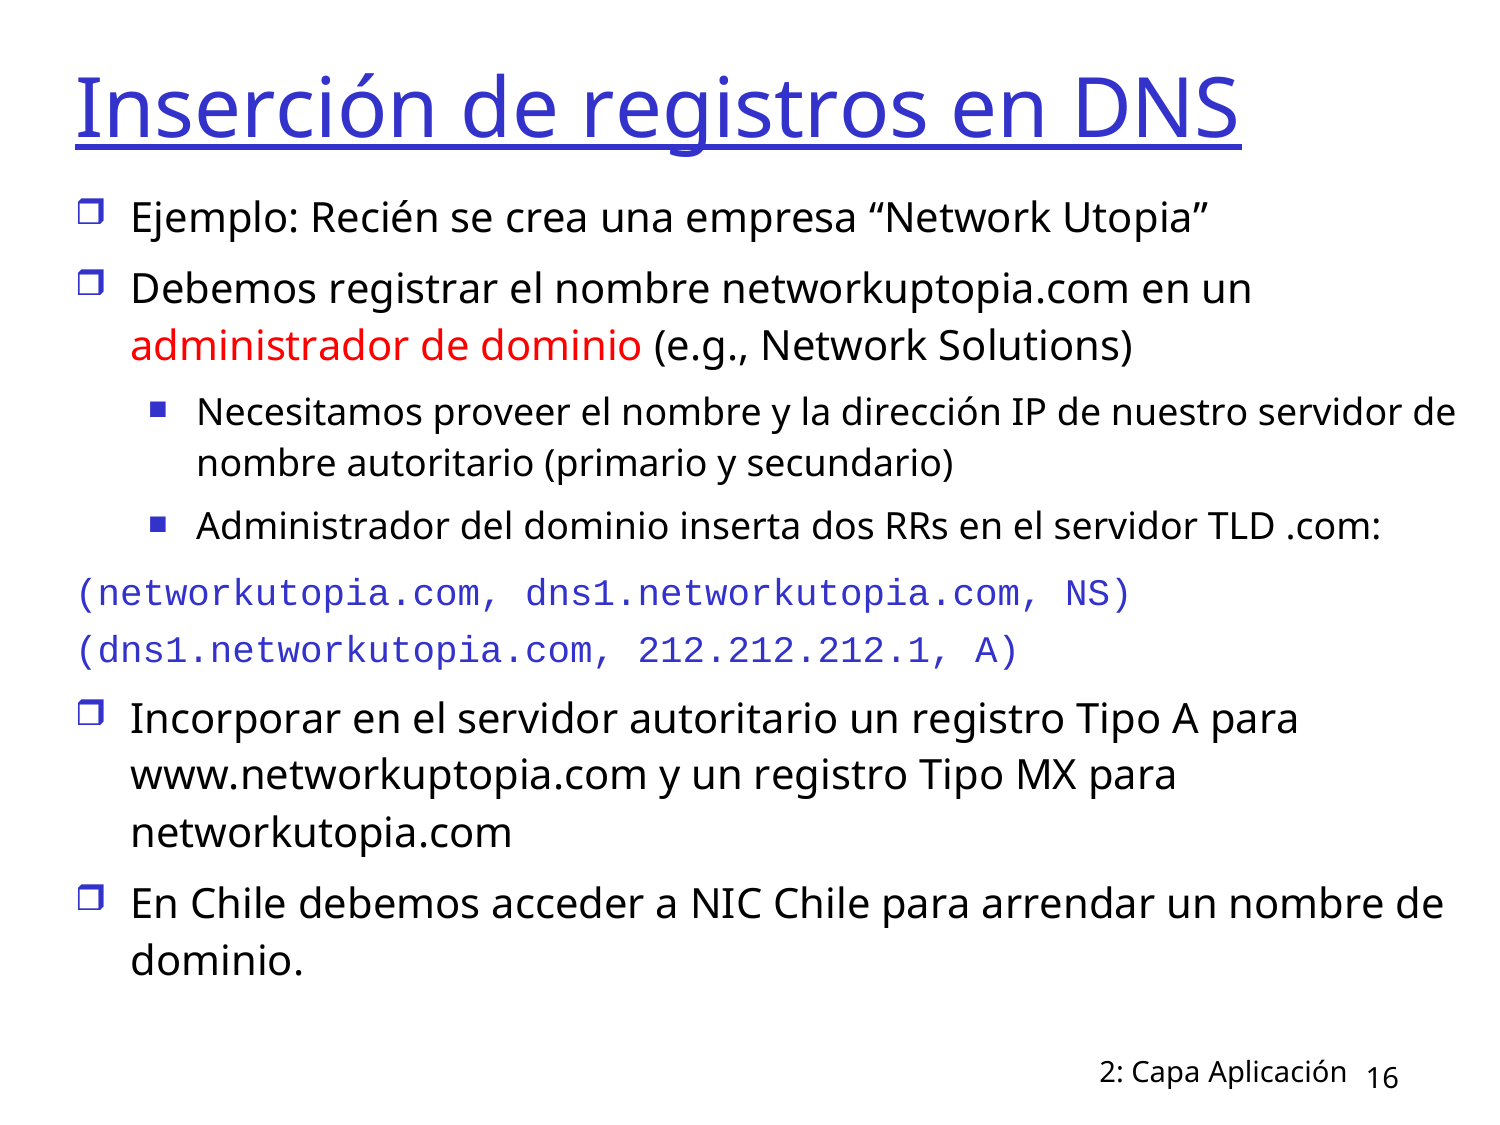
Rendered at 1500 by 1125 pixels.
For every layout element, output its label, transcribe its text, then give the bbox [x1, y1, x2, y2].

list Ejemplo: Recién se crea una empresa “Network Utopia” Debemos registrar el nombre networkuptopia.com en un administrador de dominio (e.g., Network Solutions)‏ Necesitamos proveer el nombre y la dirección IP de nuestro servidor de nombre autoritario (primario y secundario)‏ Administrador del dominio inserta dos RRs en el servidor TLD .com: (networkutopia.com, dns1.networkutopia.com, NS)‏ (dns1.networkutopia.com, 212.212.212.1, A) Incorporar en el servidor autoritario un registro Tipo A para www.networkuptopia.com y un registro Tipo MX para networkutopia.com En Chile debemos acceder a NIC Chile para arrendar un nombre de dominio. [75, 187, 1471, 1025]
title Inserción de registros en DNS [75, 23, 1426, 187]
